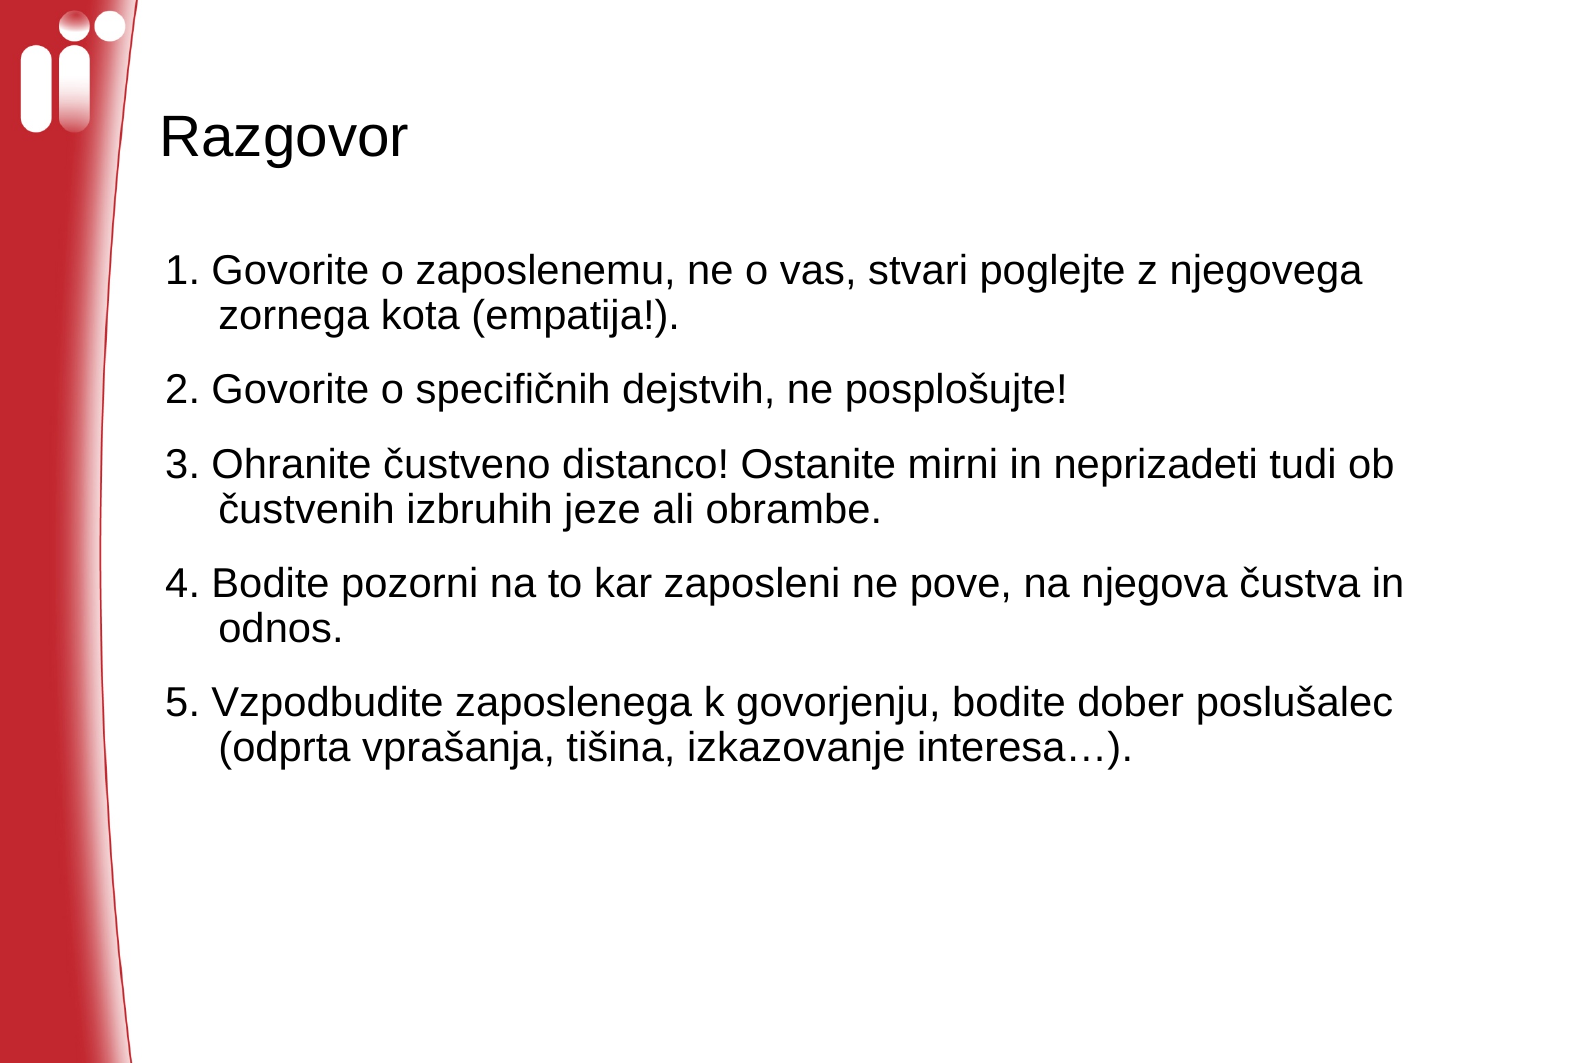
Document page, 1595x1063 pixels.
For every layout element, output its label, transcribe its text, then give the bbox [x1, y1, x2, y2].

picture [0, 0, 1414, 1063]
list 1. Govorite o zaposlenemu, ne o vas, stvari poglejte z njegovega zornega kota (empatija!). 2. Govorite o specifičnih dejstvih, ne posplošujte! 3. Ohranite čustveno distanco! Ostanite mirni in neprizadeti tudi ob čustvenih izbruhih jeze ali obrambe. 4. Bodite pozorni na to kar zaposleni ne pove, na njegova čustva in odnos. 5. Vzpodbudite zaposlenega k govorjenju, bodite dober poslušalec (odprta vprašanja, tišina, izkazovanje interesa…). [147, 248, 1515, 1063]
title Razgovor [159, 22, 1515, 248]
